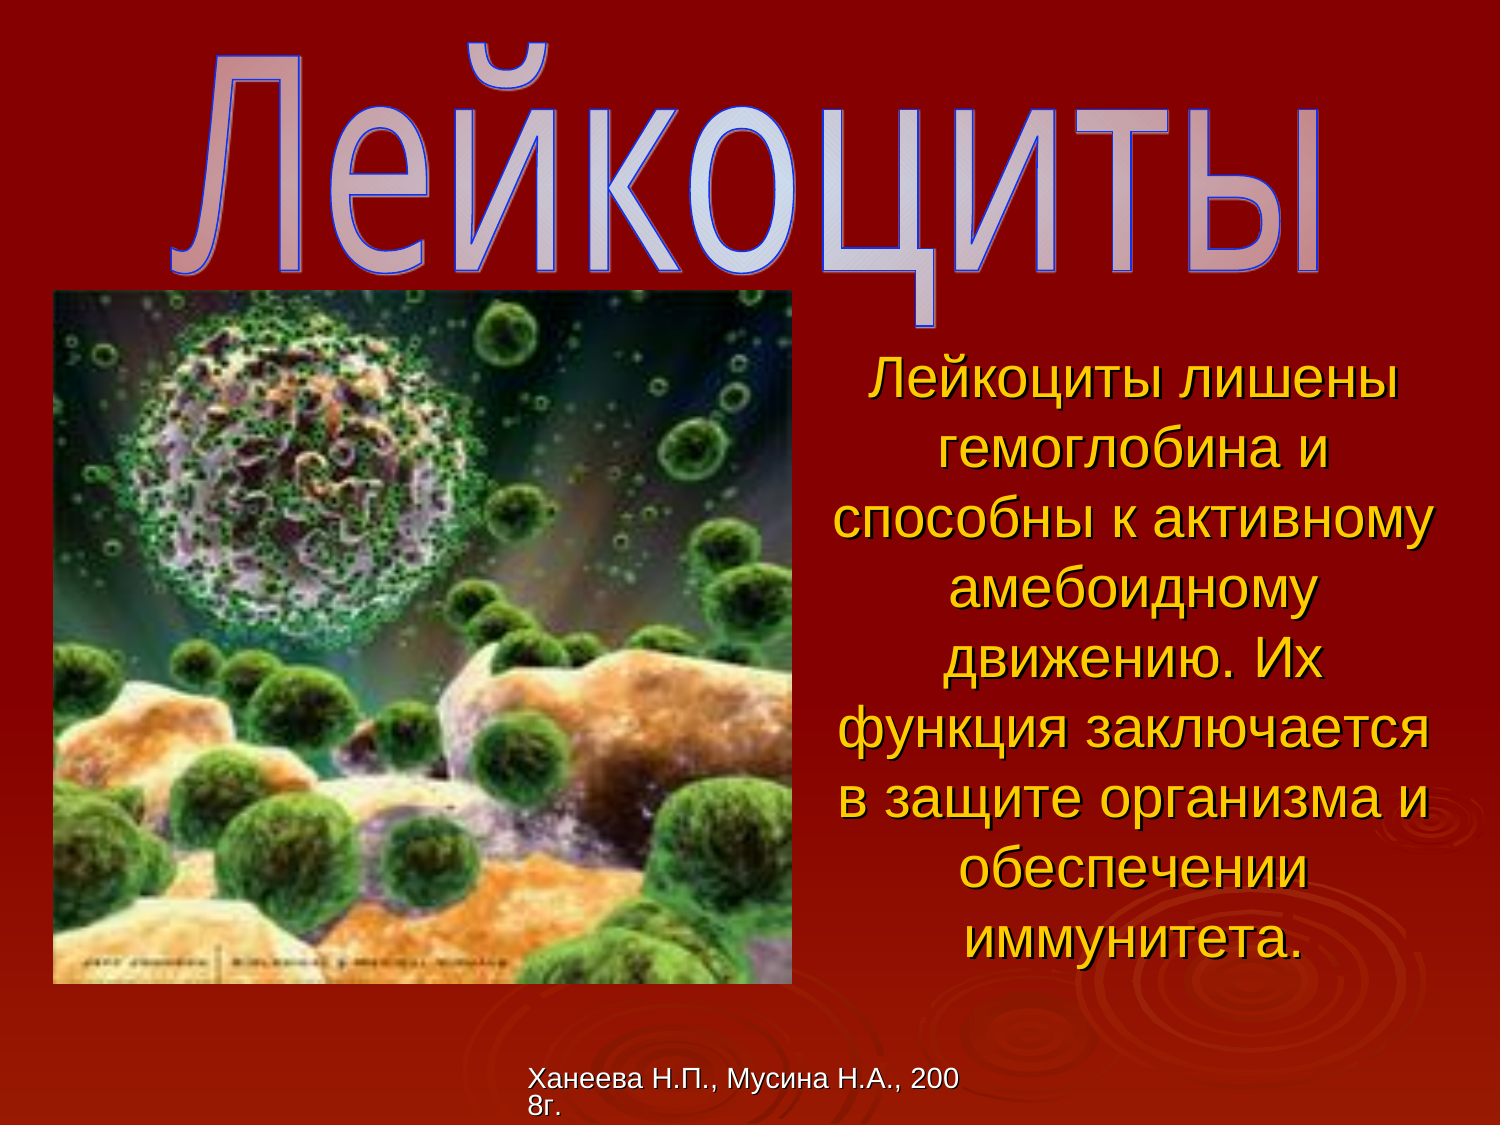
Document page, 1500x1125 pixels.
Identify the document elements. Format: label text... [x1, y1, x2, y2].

text_box Лейкоциты лишены гемоглобина и способны к активному амебоидному движению. Их функция заключается в защите организма и обеспечении иммунитета. [809, 331, 1459, 1047]
text_box Лейкоциты [1076, 109, 1168, 271]
text_box Лейкоциты [689, 106, 794, 274]
text_box Лейкоциты [467, 42, 546, 89]
text_box Лейкоциты [171, 55, 299, 274]
picture [53, 290, 792, 984]
text_box Лейкоциты [1298, 109, 1317, 271]
text_box Лейкоциты [822, 109, 934, 327]
text_box Лейкоциты [955, 109, 1055, 271]
text_box Лейкоциты [1189, 109, 1280, 271]
text_box Лейкоциты [589, 109, 681, 271]
text_box Лейкоциты [455, 109, 554, 271]
text_box Лейкоциты [330, 106, 427, 274]
